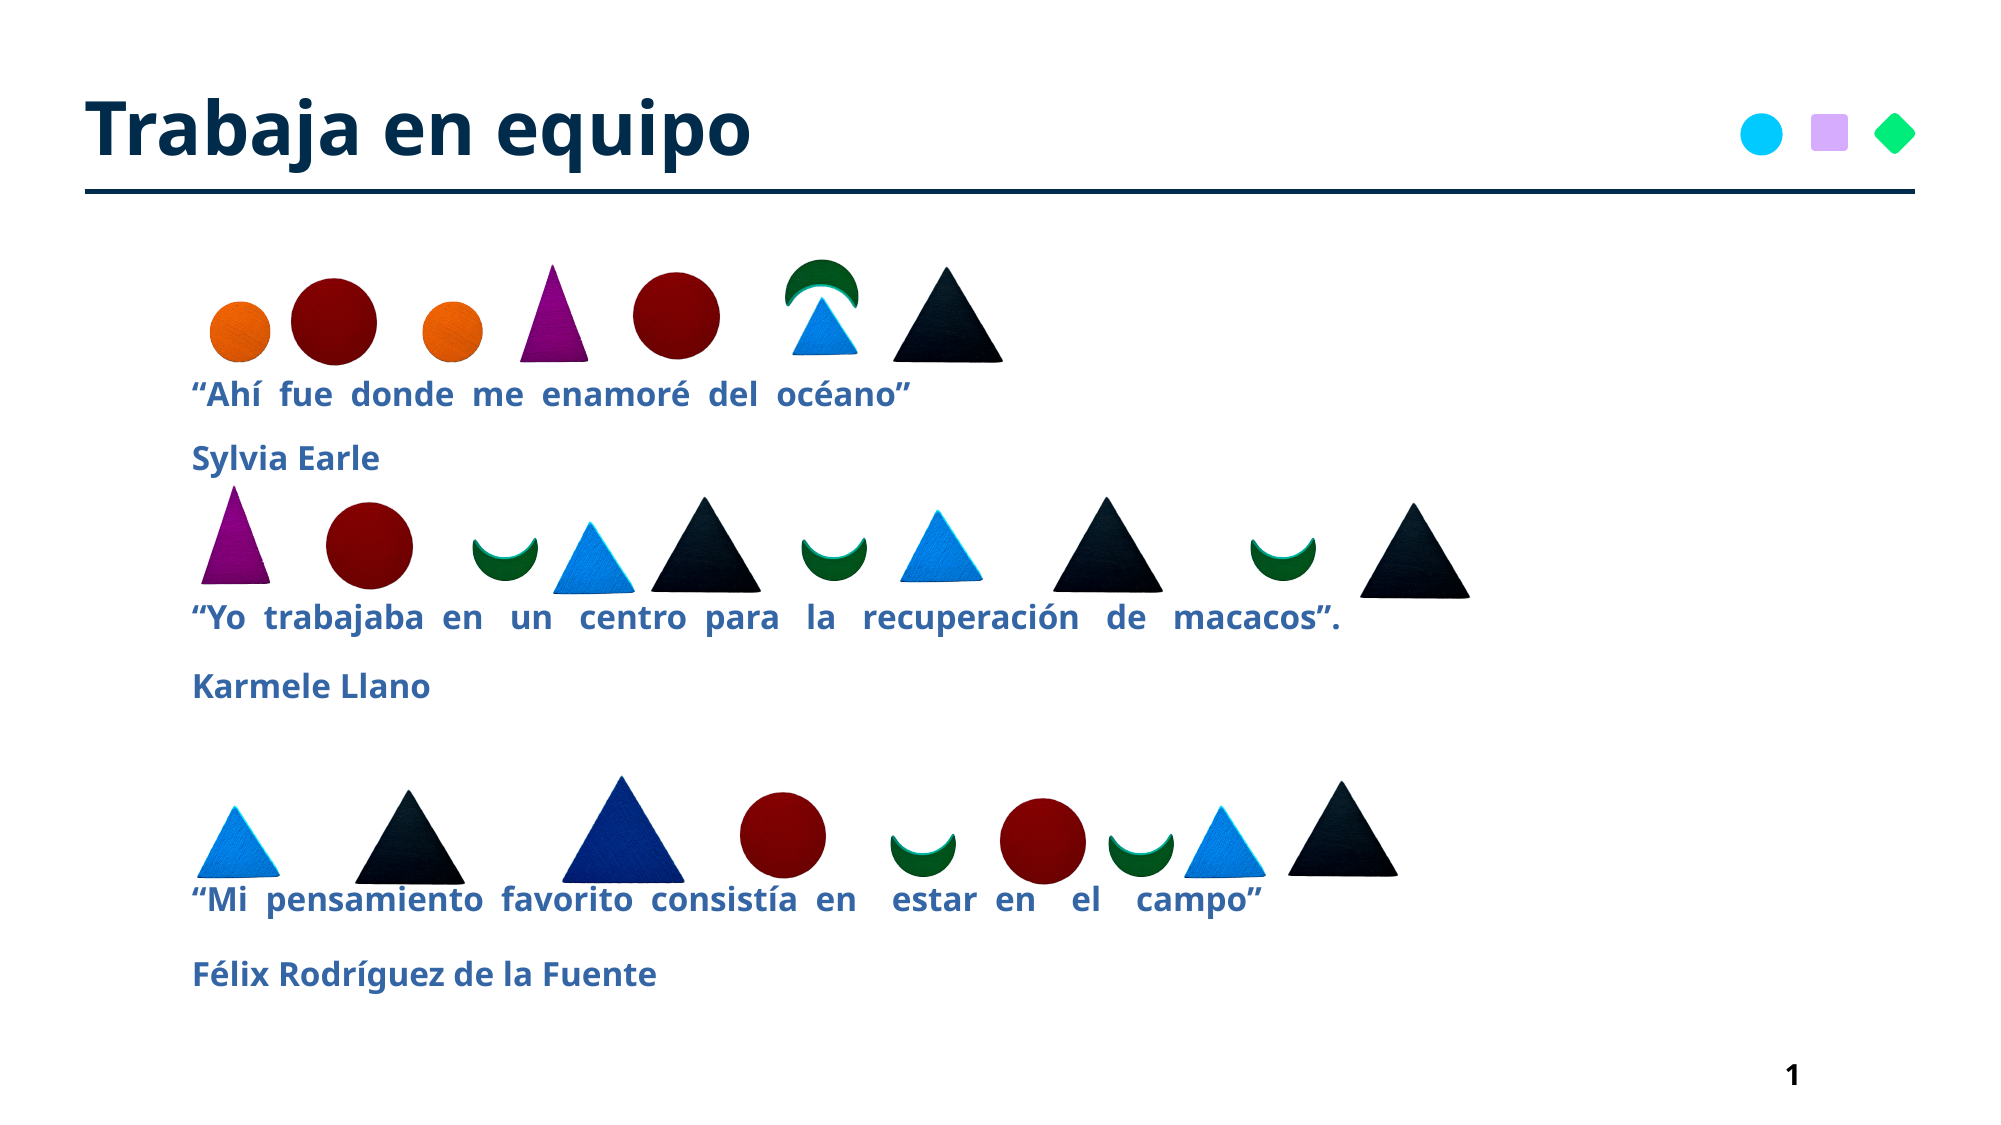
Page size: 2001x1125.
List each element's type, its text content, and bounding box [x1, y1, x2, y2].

picture [1359, 501, 1471, 600]
picture [188, 475, 278, 594]
picture [200, 277, 378, 370]
picture [885, 826, 975, 886]
title Trabaja en equipo [84, 29, 1601, 178]
picture [797, 531, 886, 591]
picture [194, 797, 284, 886]
picture [631, 271, 721, 361]
picture [892, 265, 1004, 364]
picture [1246, 531, 1335, 591]
picture [1287, 779, 1399, 878]
picture [650, 495, 762, 594]
picture [354, 788, 466, 886]
picture [507, 253, 597, 370]
picture [467, 513, 639, 602]
picture [998, 797, 1087, 886]
picture [897, 501, 987, 590]
text_box “Ahí fue donde me enamoré del océano” Sylvia Earle [177, 370, 1071, 481]
picture [561, 772, 686, 886]
text_box “Mi pensamiento favorito consistía en estar en el campo” Félix Rodríguez de la Fuente [177, 856, 1654, 1017]
picture [324, 501, 414, 591]
picture [773, 253, 870, 370]
picture [1104, 797, 1270, 886]
picture [1052, 495, 1164, 594]
text_box “Yo trabajaba en un centro para la recuperación de macacos”. Karmele Llano [177, 593, 1564, 709]
picture [738, 791, 827, 880]
picture [413, 283, 502, 370]
